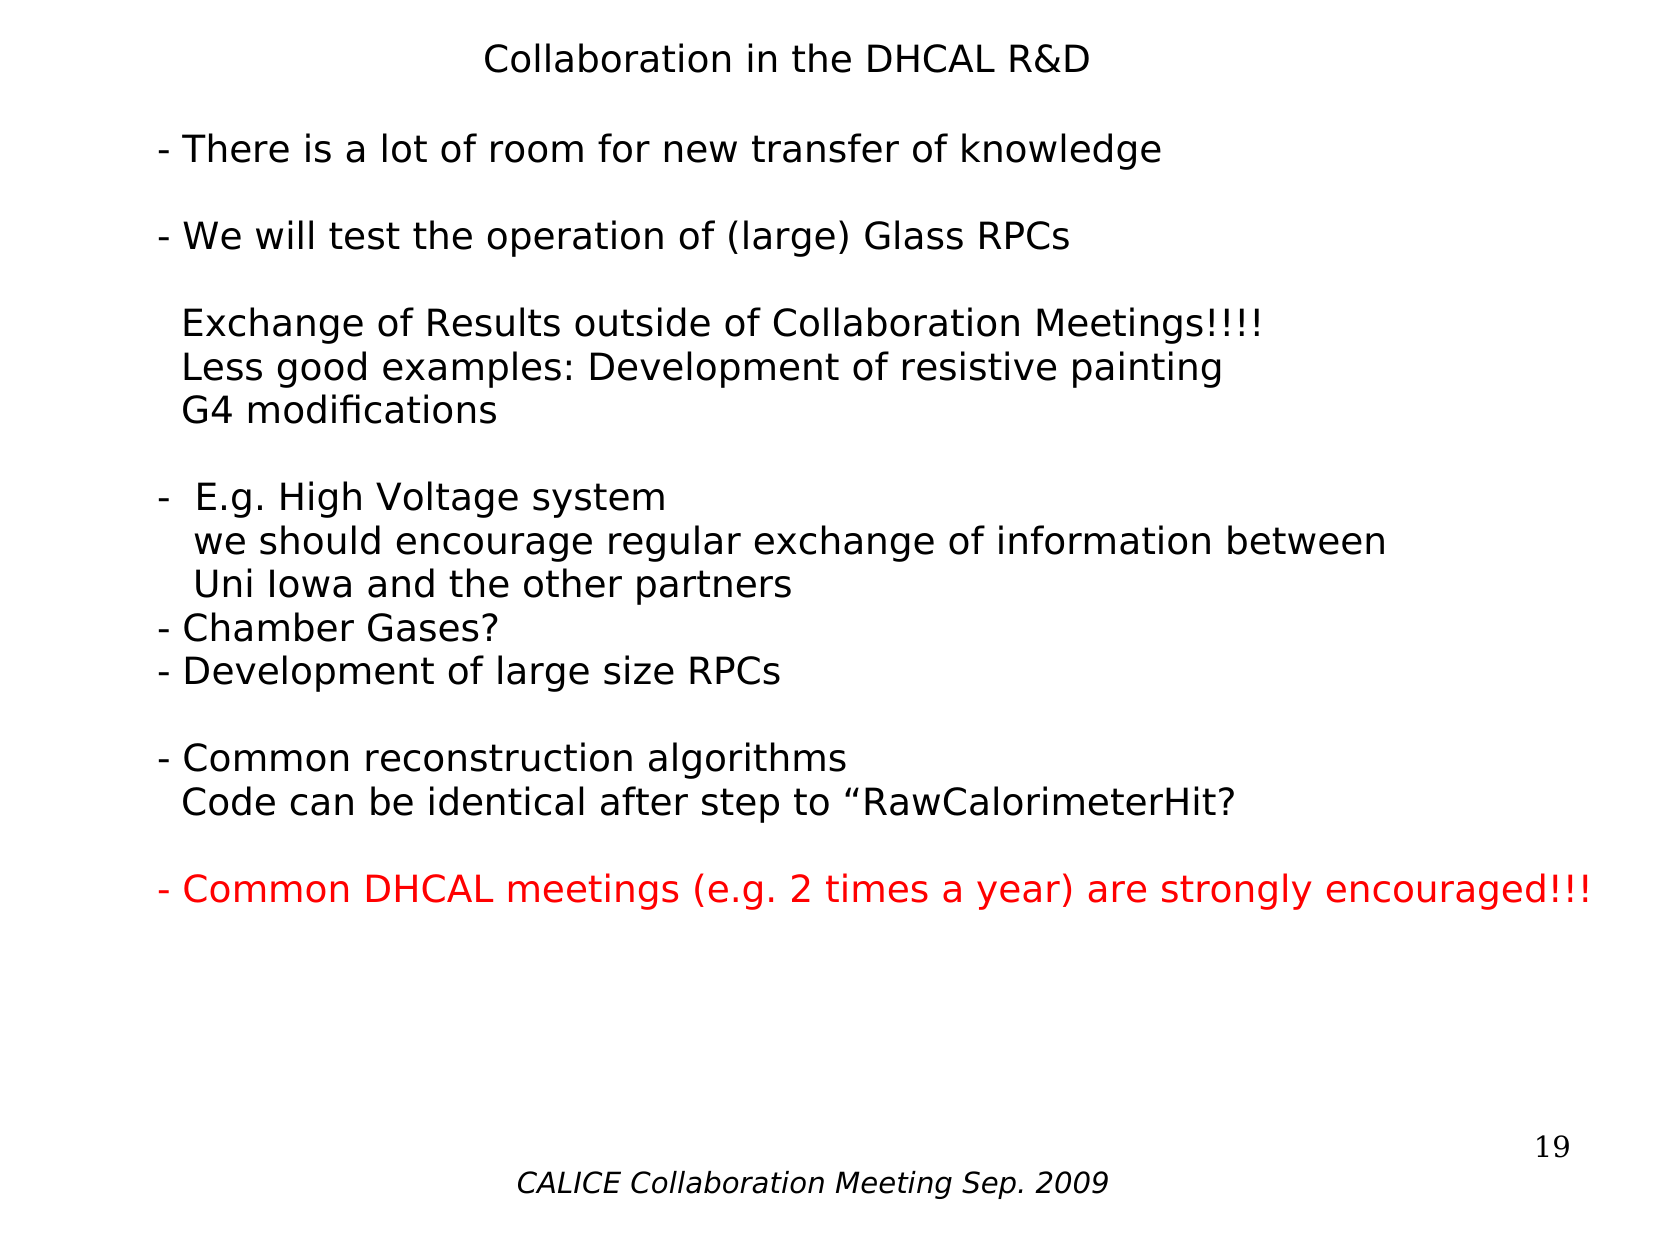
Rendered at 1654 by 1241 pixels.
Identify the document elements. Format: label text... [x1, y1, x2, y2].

text_box Collaboration in the DHCAL R&D [468, 30, 1093, 89]
text_box - There is a lot of room for new transfer of knowledge - We will test the operation of (large) Glass RPCs Exchange of Results outside of Collaboration Meetings!!!! Less good examples: Development of resistive painting G4 modifications - E.g. High Voltage system we should encourage regular exchange of information between Uni Iowa and the other partners - Chamber Gases? - Development of large size RPCs - Common reconstruction algorithms Code can be identical after step to “RawCalorimeterHit? - Common DHCAL meetings (e.g. 2 times a year) are strongly encouraged!!! [142, 120, 1590, 919]
